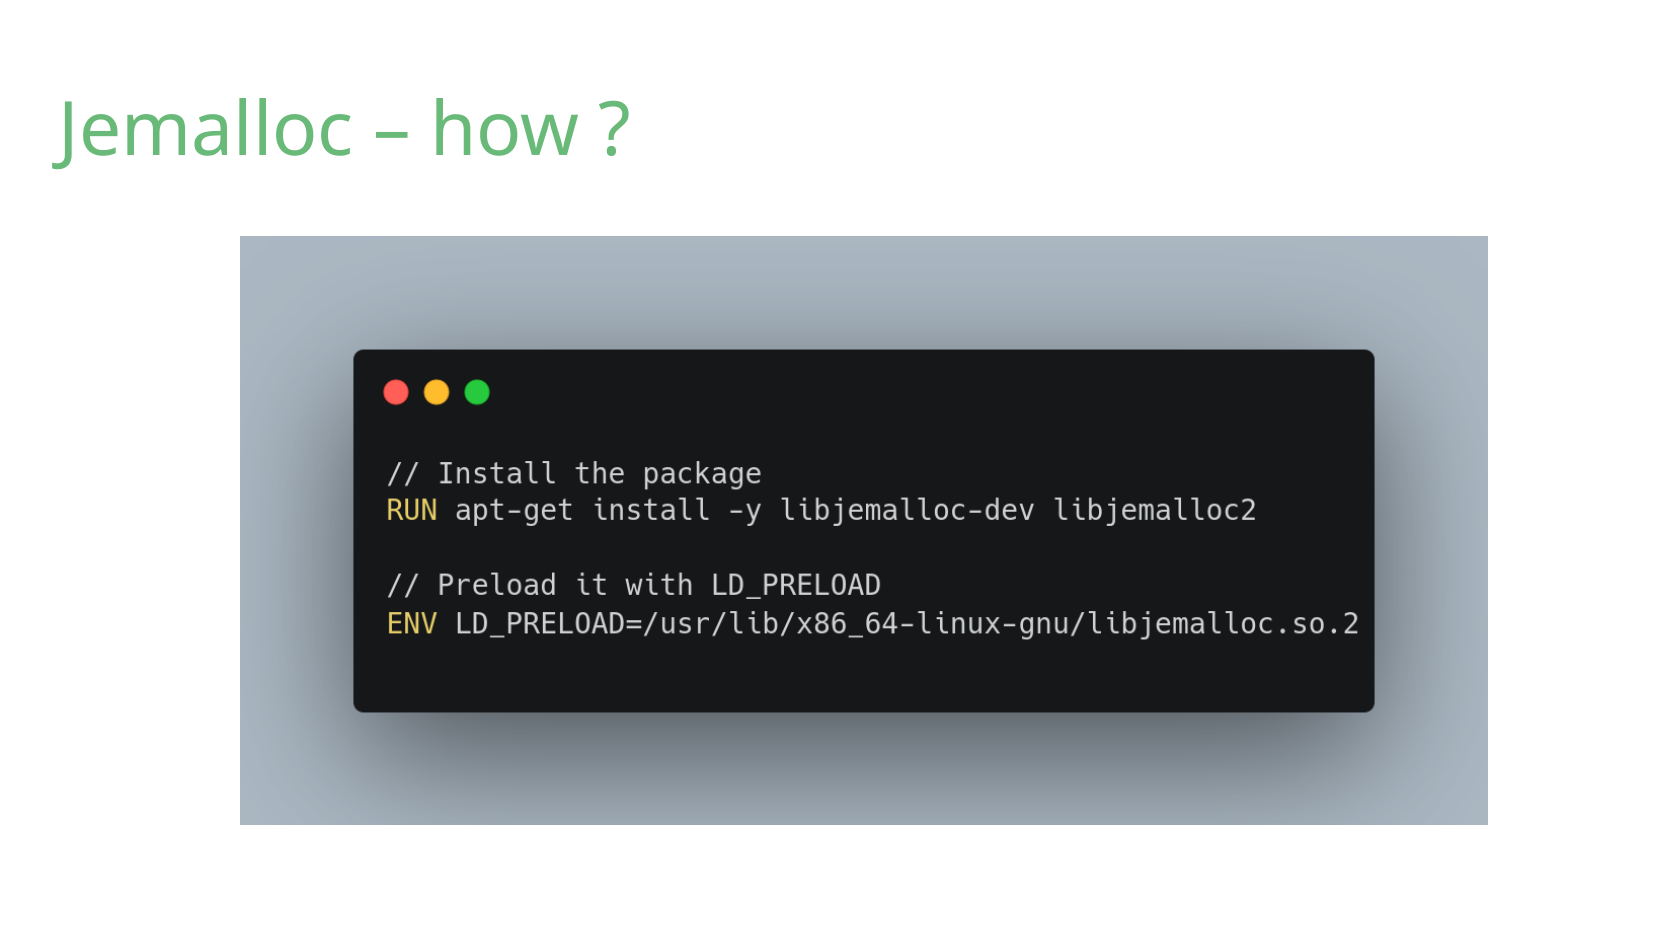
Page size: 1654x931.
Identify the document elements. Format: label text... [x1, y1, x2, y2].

picture [240, 235, 1488, 826]
title Jemalloc – how ? [59, 59, 1595, 178]
